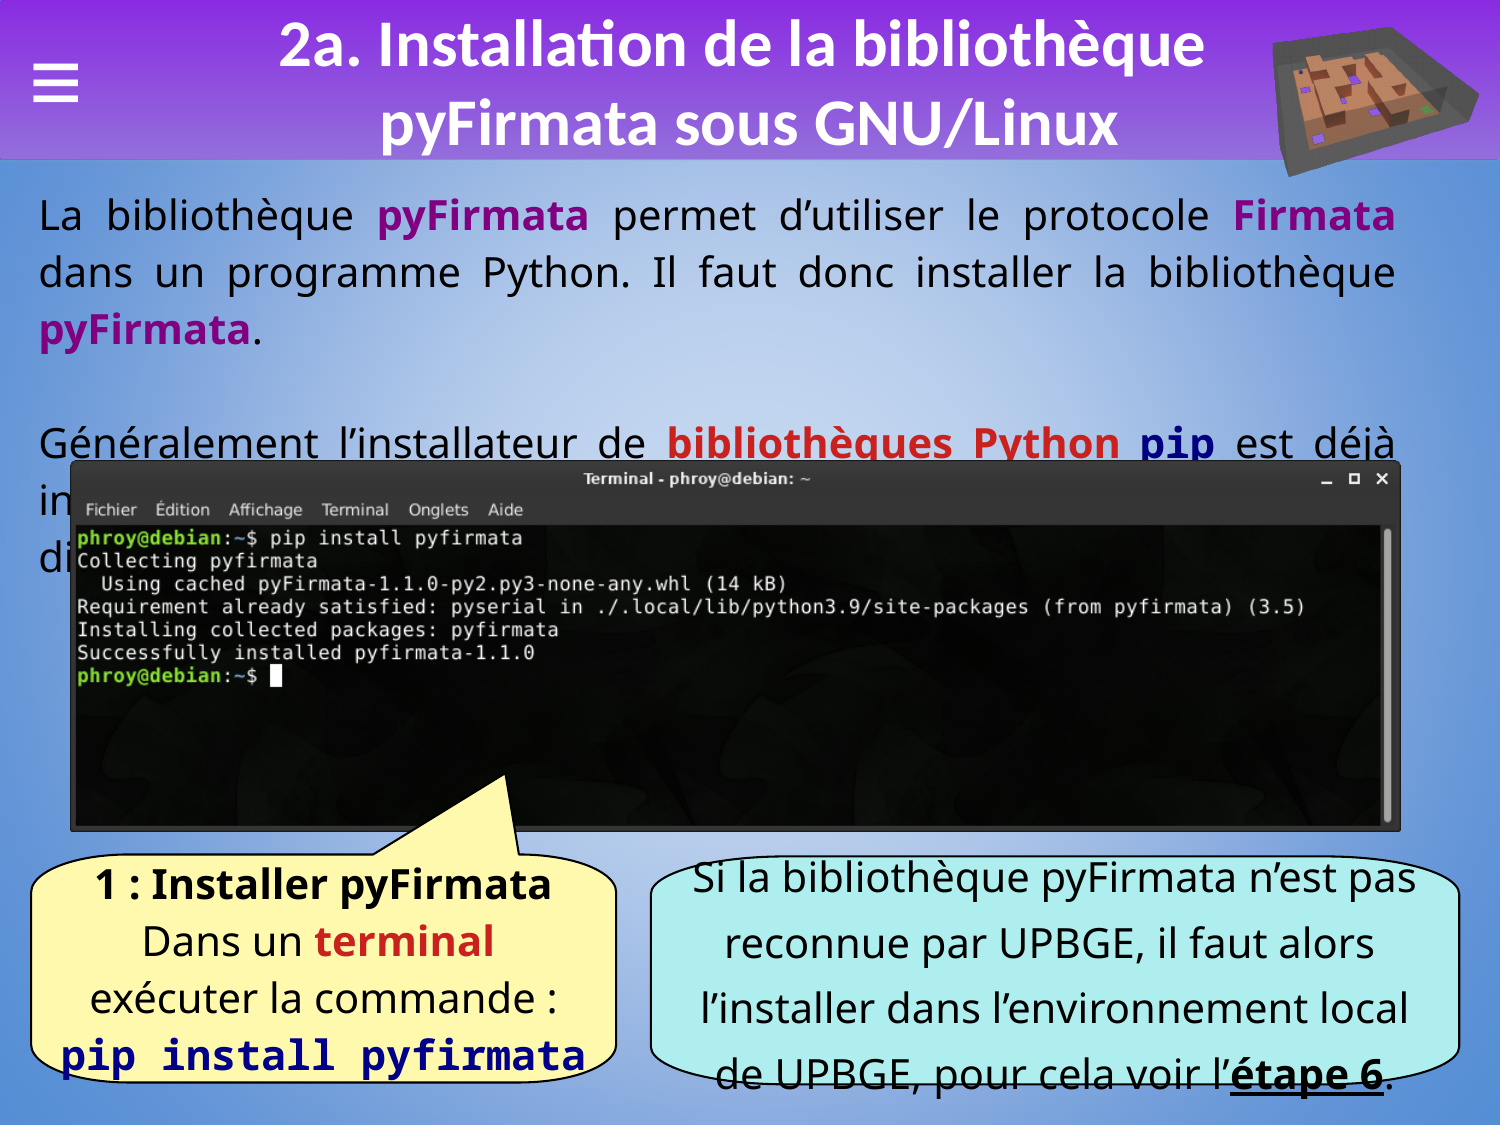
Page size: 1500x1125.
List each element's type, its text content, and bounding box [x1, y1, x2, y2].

text_box 1 : Installer pyFirmata Dans un terminal exécuter la commande : pip install pyfirmata [31, 773, 617, 1083]
text_box La bibliothèque pyFirmata permet d’utiliser le protocole Firmata dans un programme Python. Il faut donc installer la bibliothèque pyFirmata. Généralement l’installateur de bibliothèques Python pip est déjà installé, sinon il faut utiliser le gestionnaire de paquet de la distribution pour l’installer. [23, 178, 1412, 445]
text_box ≡ [14, 23, 101, 141]
text_box Si la bibliothèque pyFirmata n’est pas reconnue par UPBGE, il faut alors l’installer dans l’environnement local de UPBGE, pour cela voir l’étape 6. [650, 856, 1460, 1085]
picture [0, 27, 1500, 1125]
text_box 2a. Installation de la bibliothèque pyFirmata sous GNU/Linux [0, 0, 1500, 159]
